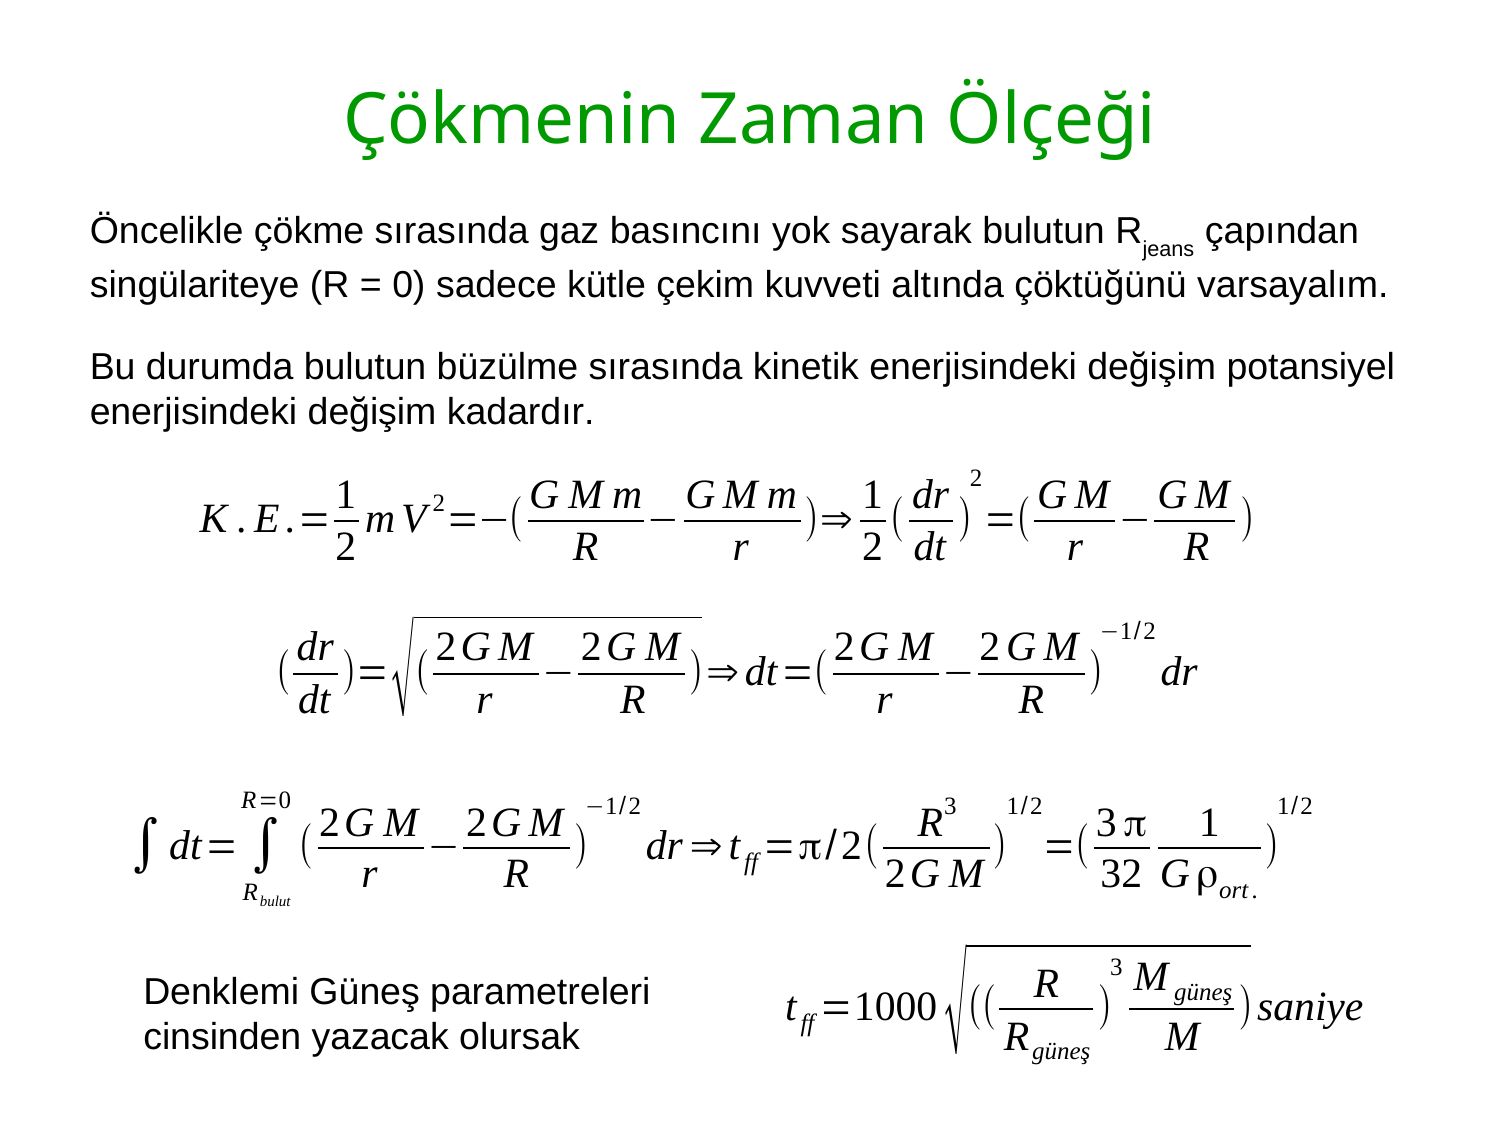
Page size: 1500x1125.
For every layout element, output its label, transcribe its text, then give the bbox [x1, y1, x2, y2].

chart [122, 786, 1320, 910]
text_box Öncelikle çökme sırasında gaz basıncını yok sayarak bulutun Rjeans çapından singülariteye (R = 0) sadece kütle çekim kuvveti altında çöktüğünü varsayalım. [75, 198, 1441, 313]
chart [270, 615, 1207, 723]
text_box Denklemi Güneş parametreleri cinsinden yazacak olursak [128, 960, 751, 1065]
chart [191, 464, 1261, 571]
text_box Bu durumda bulutun büzülme sırasında kinetik enerjisindeki değişim potansiyel enerjisindeki değişim kadardır. [75, 334, 1441, 440]
title Çökmenin Zaman Ölçeği [75, 50, 1426, 180]
chart [778, 943, 1372, 1065]
